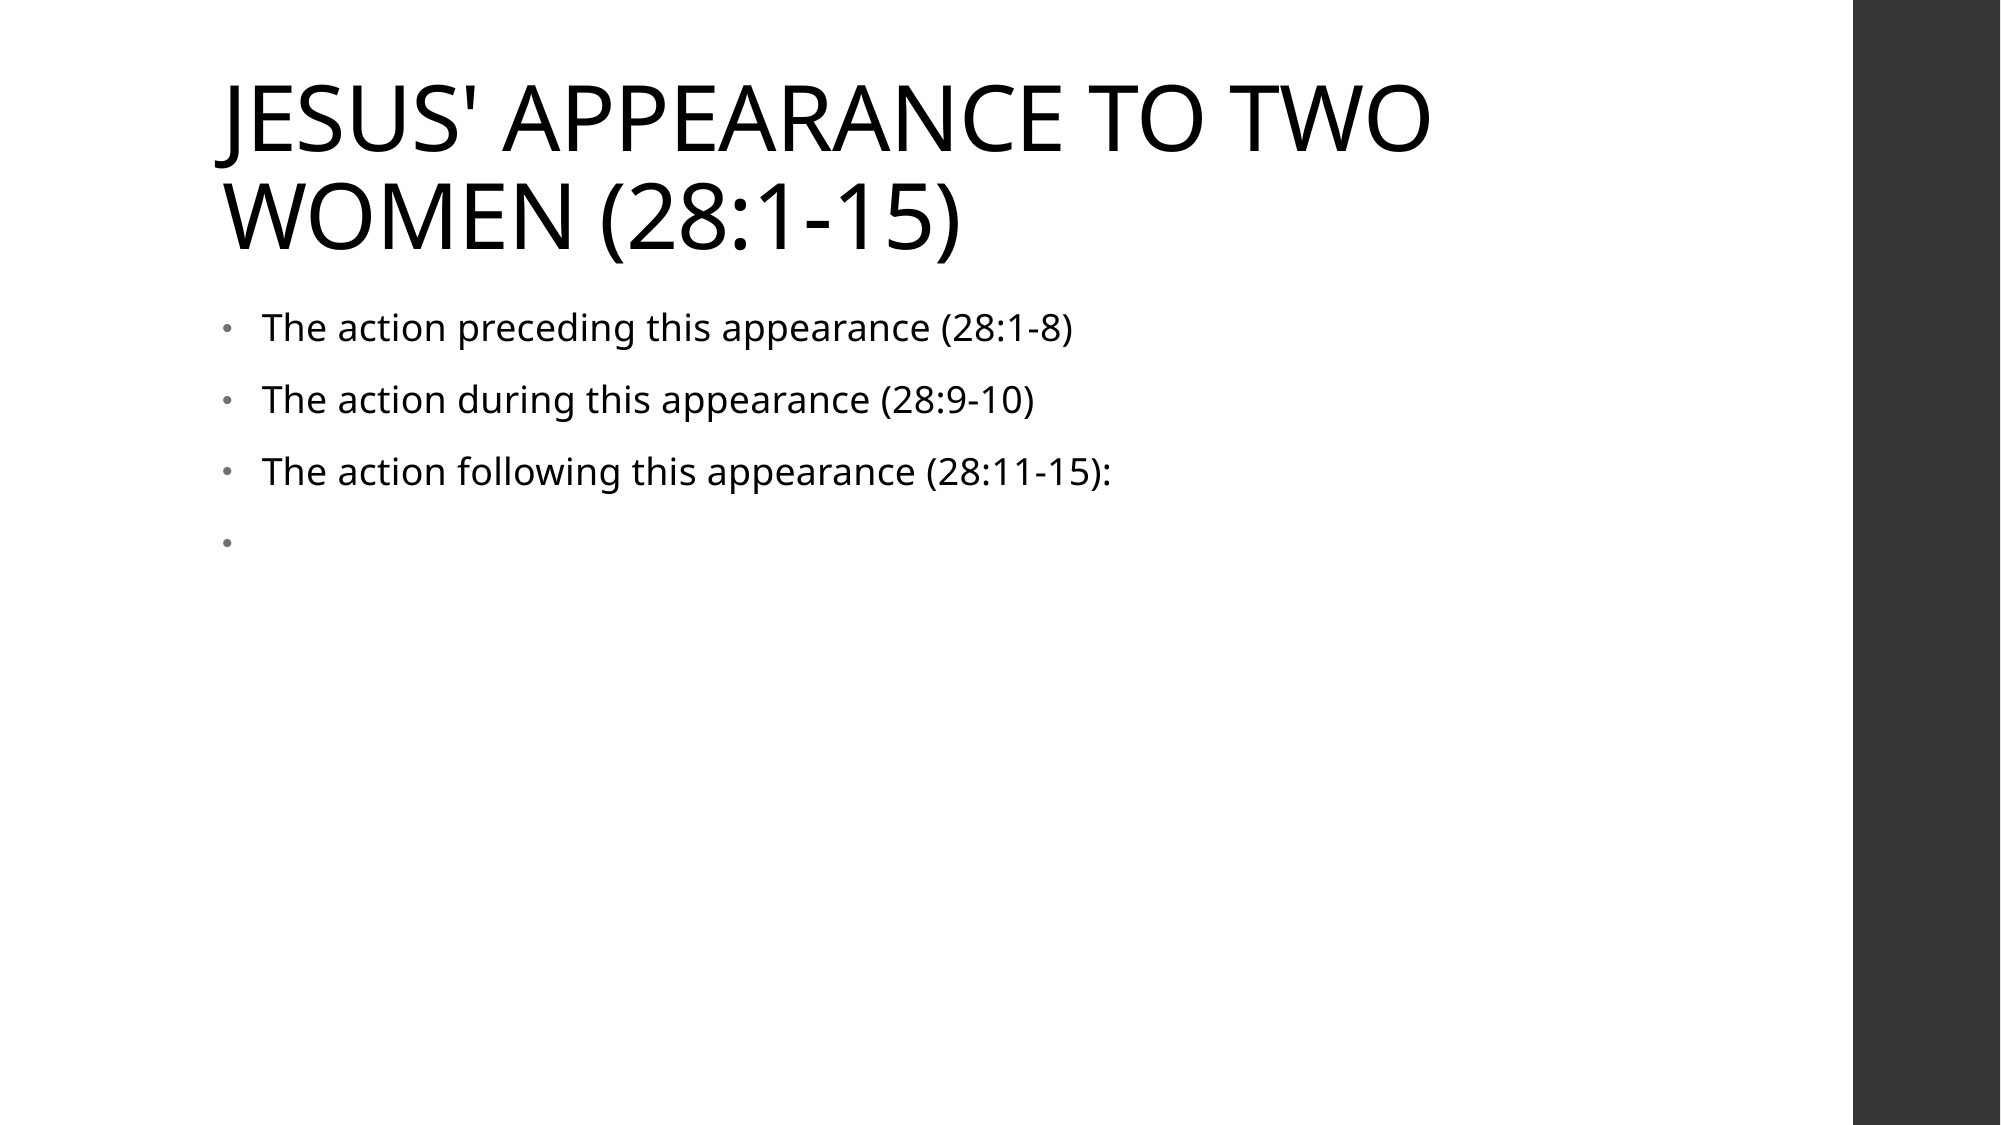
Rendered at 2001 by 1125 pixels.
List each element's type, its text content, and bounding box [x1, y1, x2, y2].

list The action preceding this appearance (28:1-8) The action during this appearance (28:9-10) The action following this appearance (28:11-15): [206, 299, 1617, 1014]
title JESUS' APPEARANCE TO TWO WOMEN (28:1-15) [206, 60, 1797, 278]
